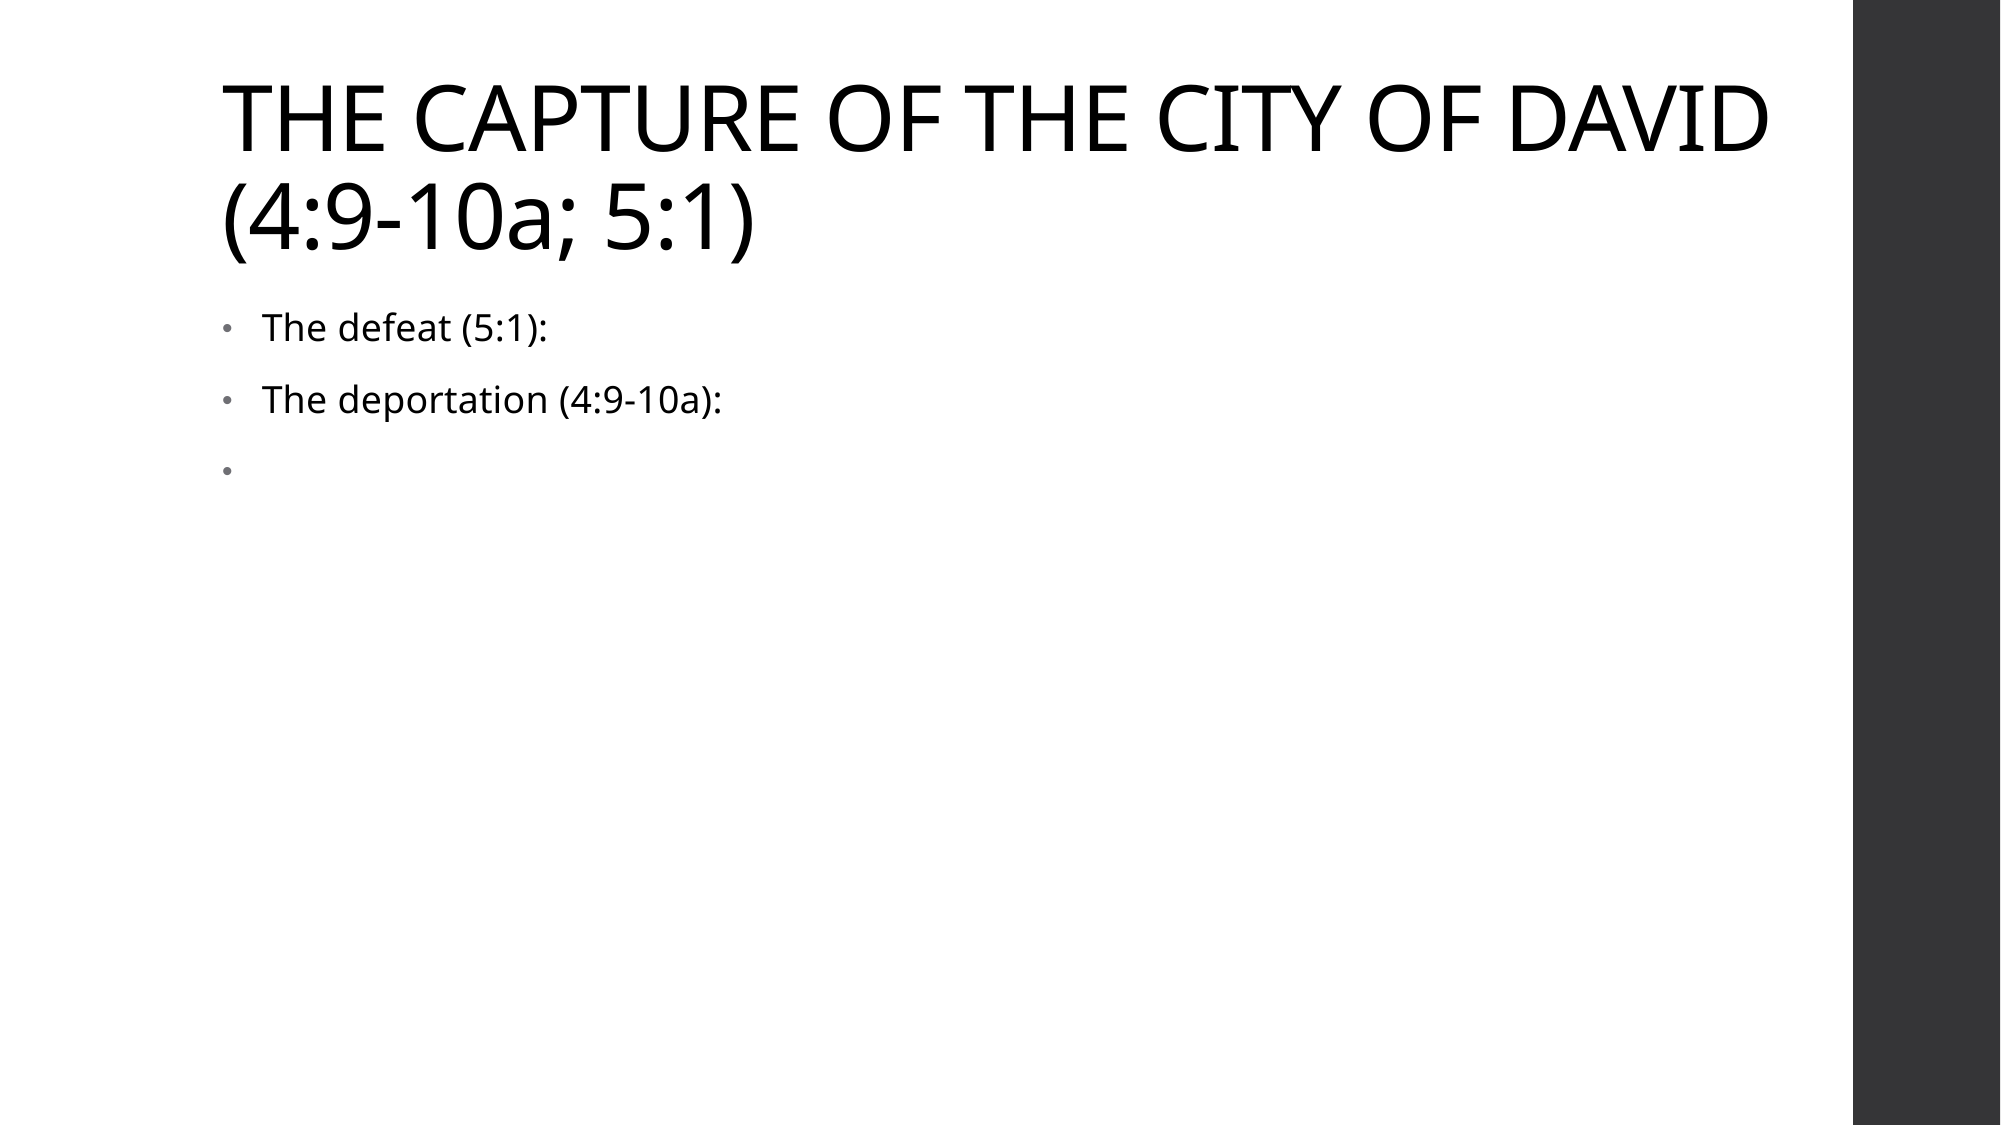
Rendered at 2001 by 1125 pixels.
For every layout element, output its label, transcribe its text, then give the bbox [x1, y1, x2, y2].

list The defeat (5:1): The deportation (4:9-10a): [206, 299, 1617, 1014]
title THE CAPTURE OF THE CITY OF DAVID (4:9-10a; 5:1) [206, 60, 1797, 278]
